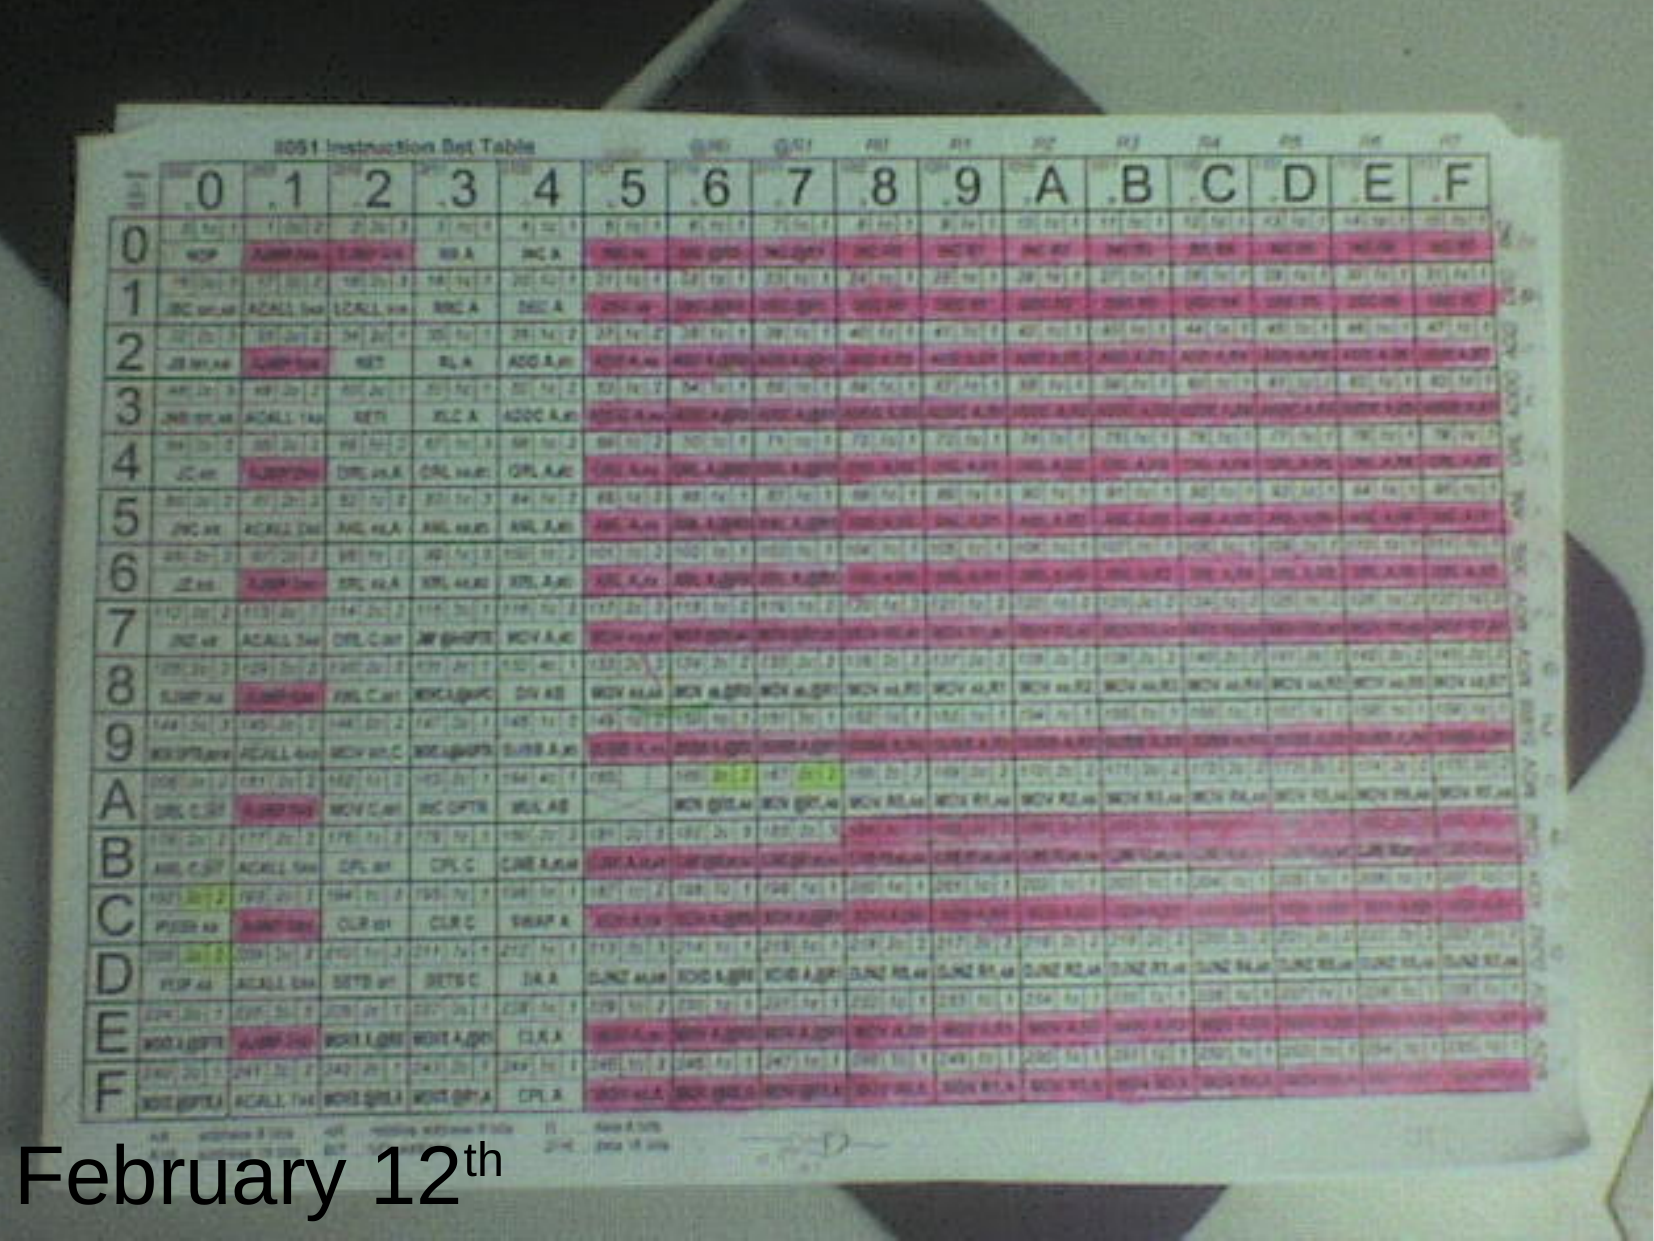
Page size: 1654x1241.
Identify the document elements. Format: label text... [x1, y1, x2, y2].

picture [0, 0, 1654, 1241]
text_box February 12th [0, 1122, 520, 1234]
